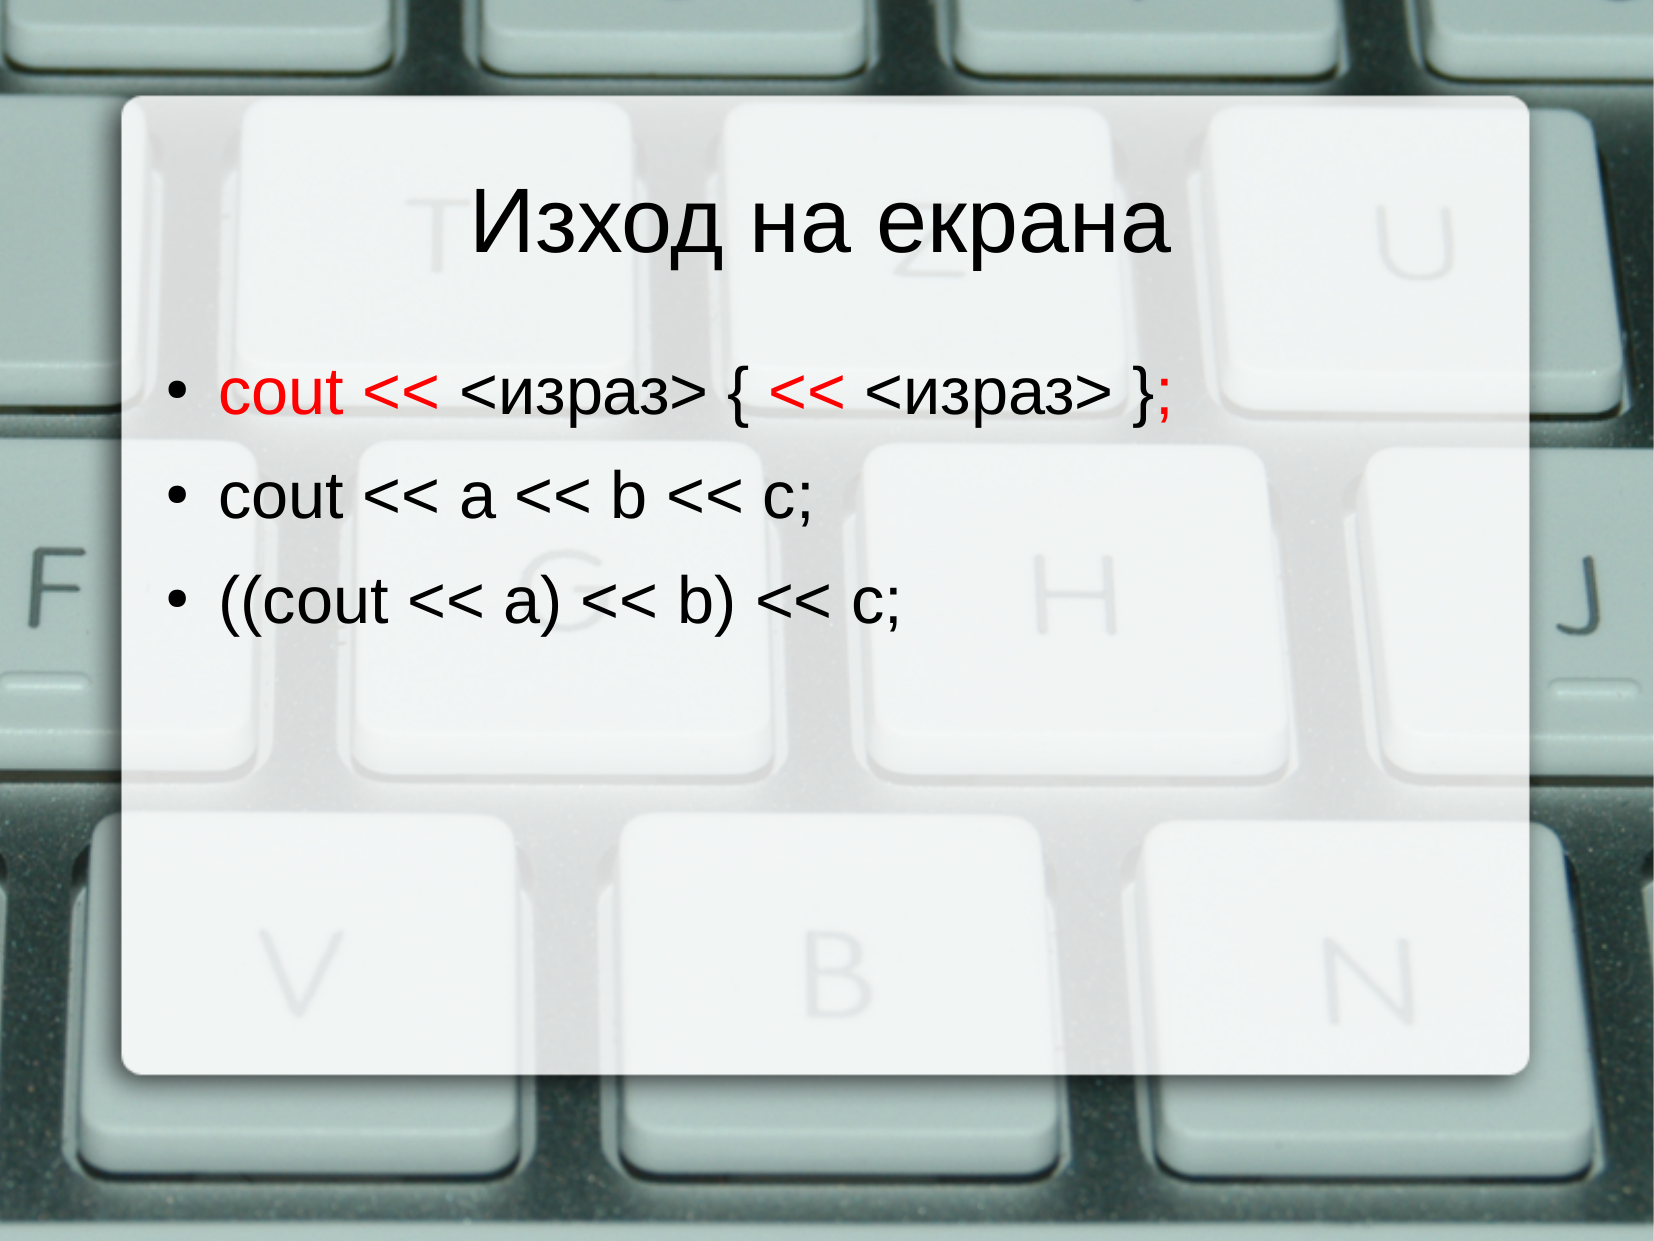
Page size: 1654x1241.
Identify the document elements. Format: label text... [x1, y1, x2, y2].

picture [0, 0, 1654, 1241]
title Изход на екрана [135, 117, 1506, 325]
list cout << <израз> { << <израз> }; cout << a << b << c; ((cout << a) << b) << c; [147, 354, 1506, 1074]
